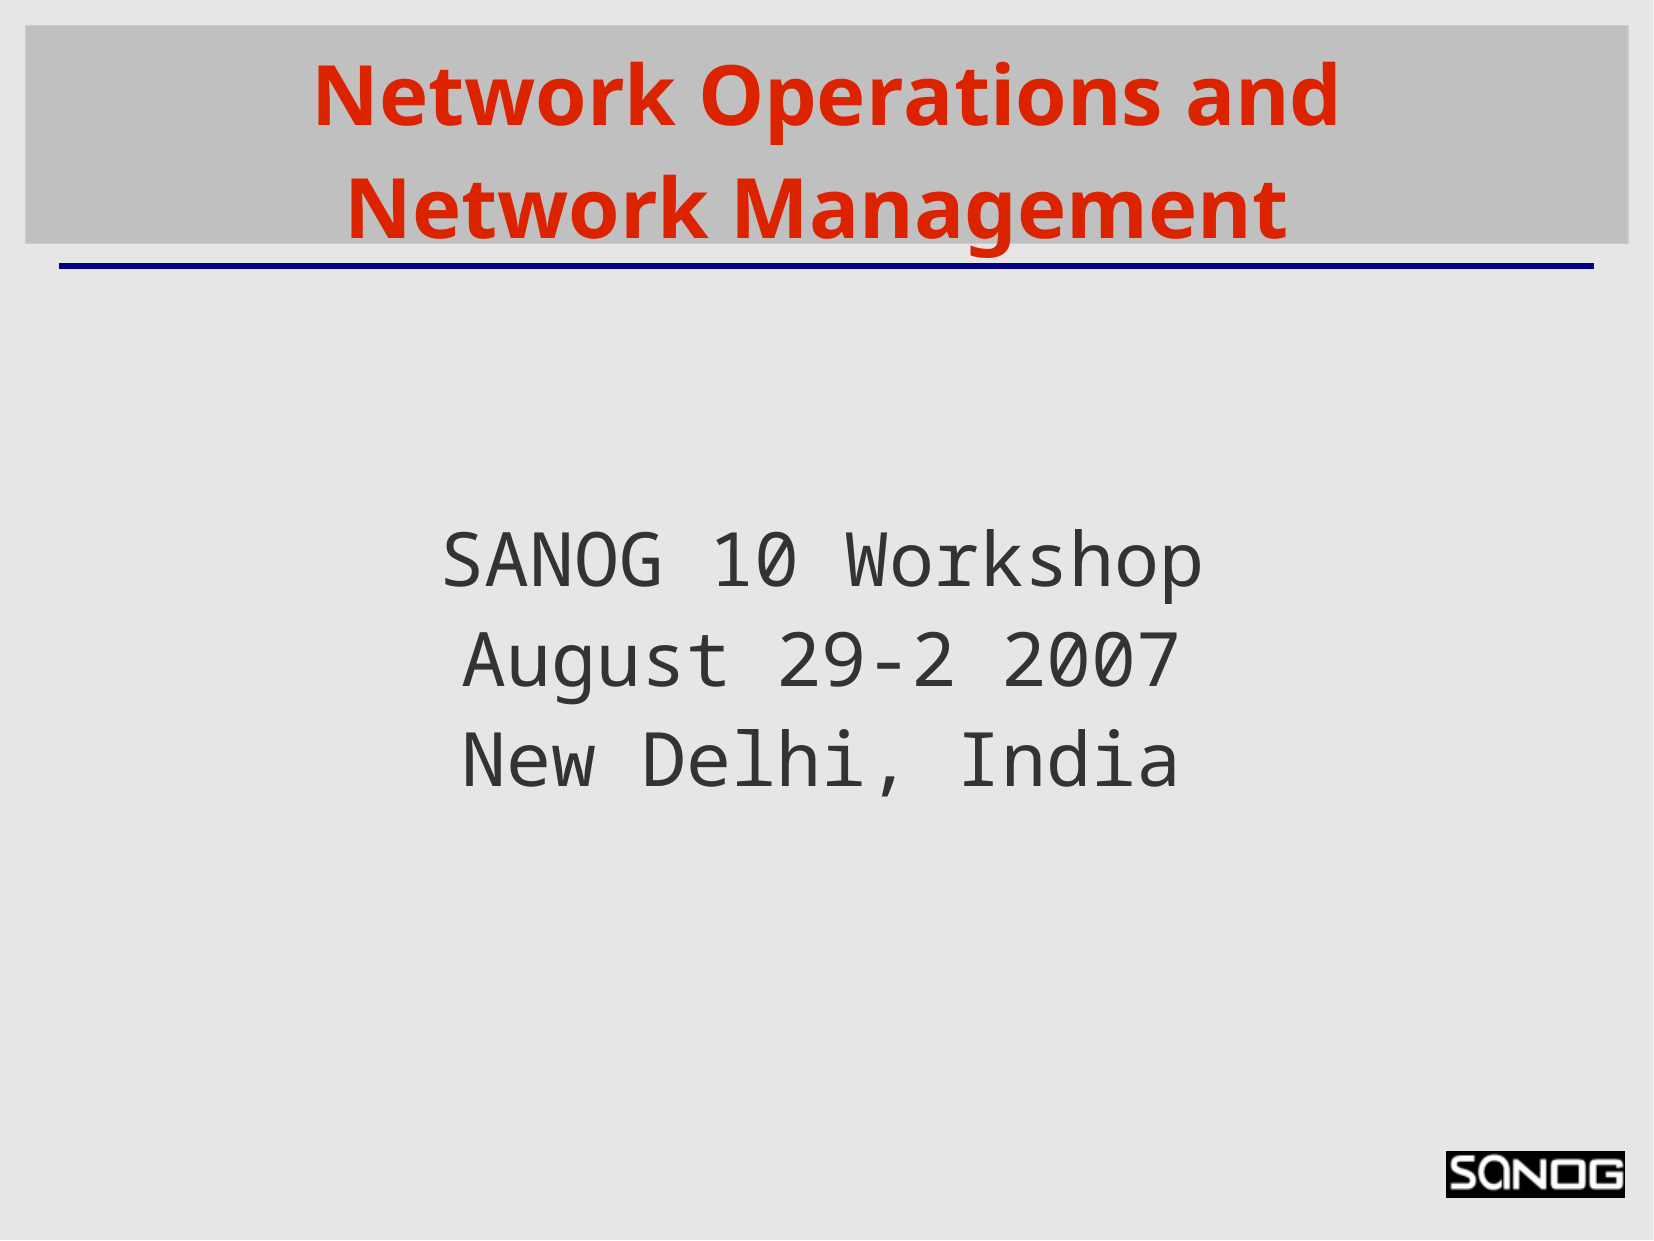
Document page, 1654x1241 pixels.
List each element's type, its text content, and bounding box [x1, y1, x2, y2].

title Network Operations and Network Management [121, 46, 1534, 254]
picture [1446, 1151, 1625, 1198]
subtitle SANOG 10 Workshop August 29-2 2007 New Delhi, India [84, 294, 1524, 1118]
